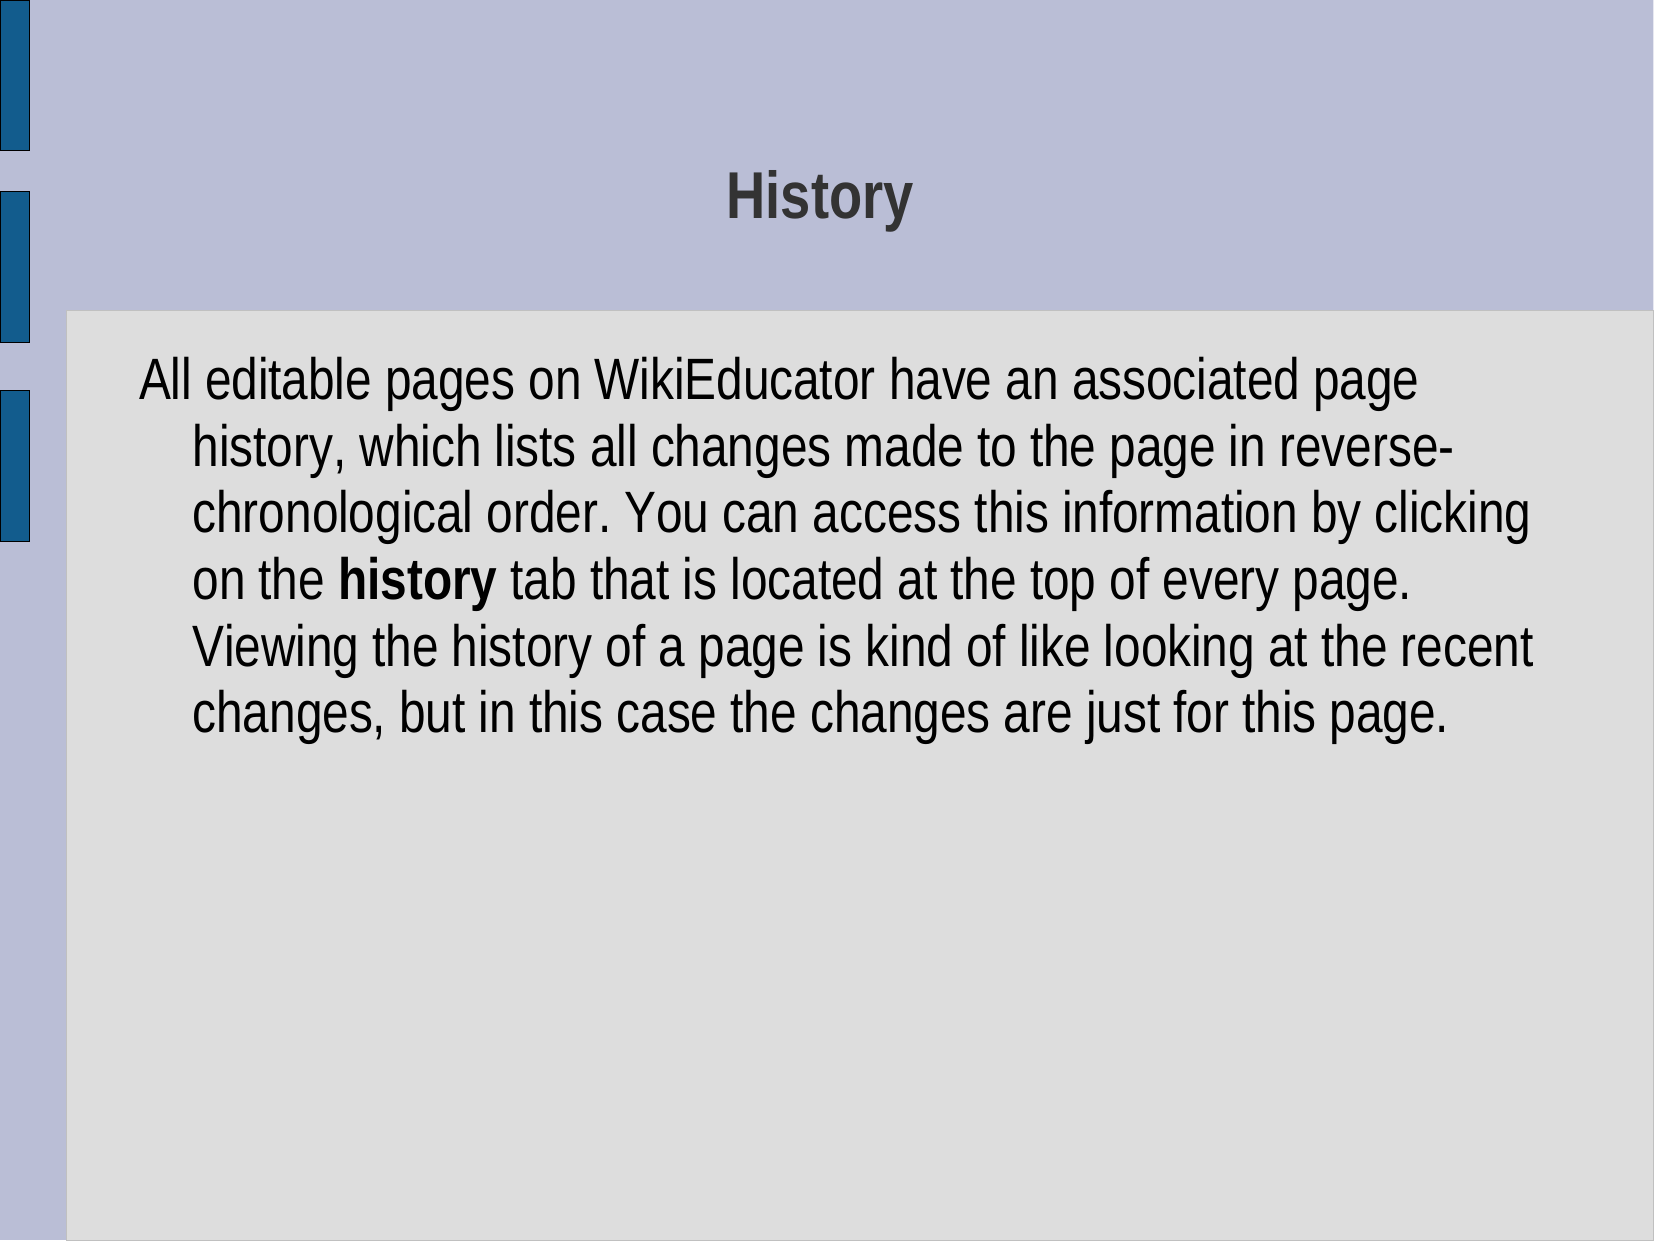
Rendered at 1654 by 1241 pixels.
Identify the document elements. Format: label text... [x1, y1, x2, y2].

list All editable pages on WikiEducator have an associated page history, which lists all changes made to the page in reverse-chronological order. You can access this information by clicking on the history tab that is located at the top of every page. Viewing the history of a page is kind of like looking at the recent changes, but in this case the changes are just for this page. [121, 344, 1534, 1127]
title History [121, 91, 1534, 299]
